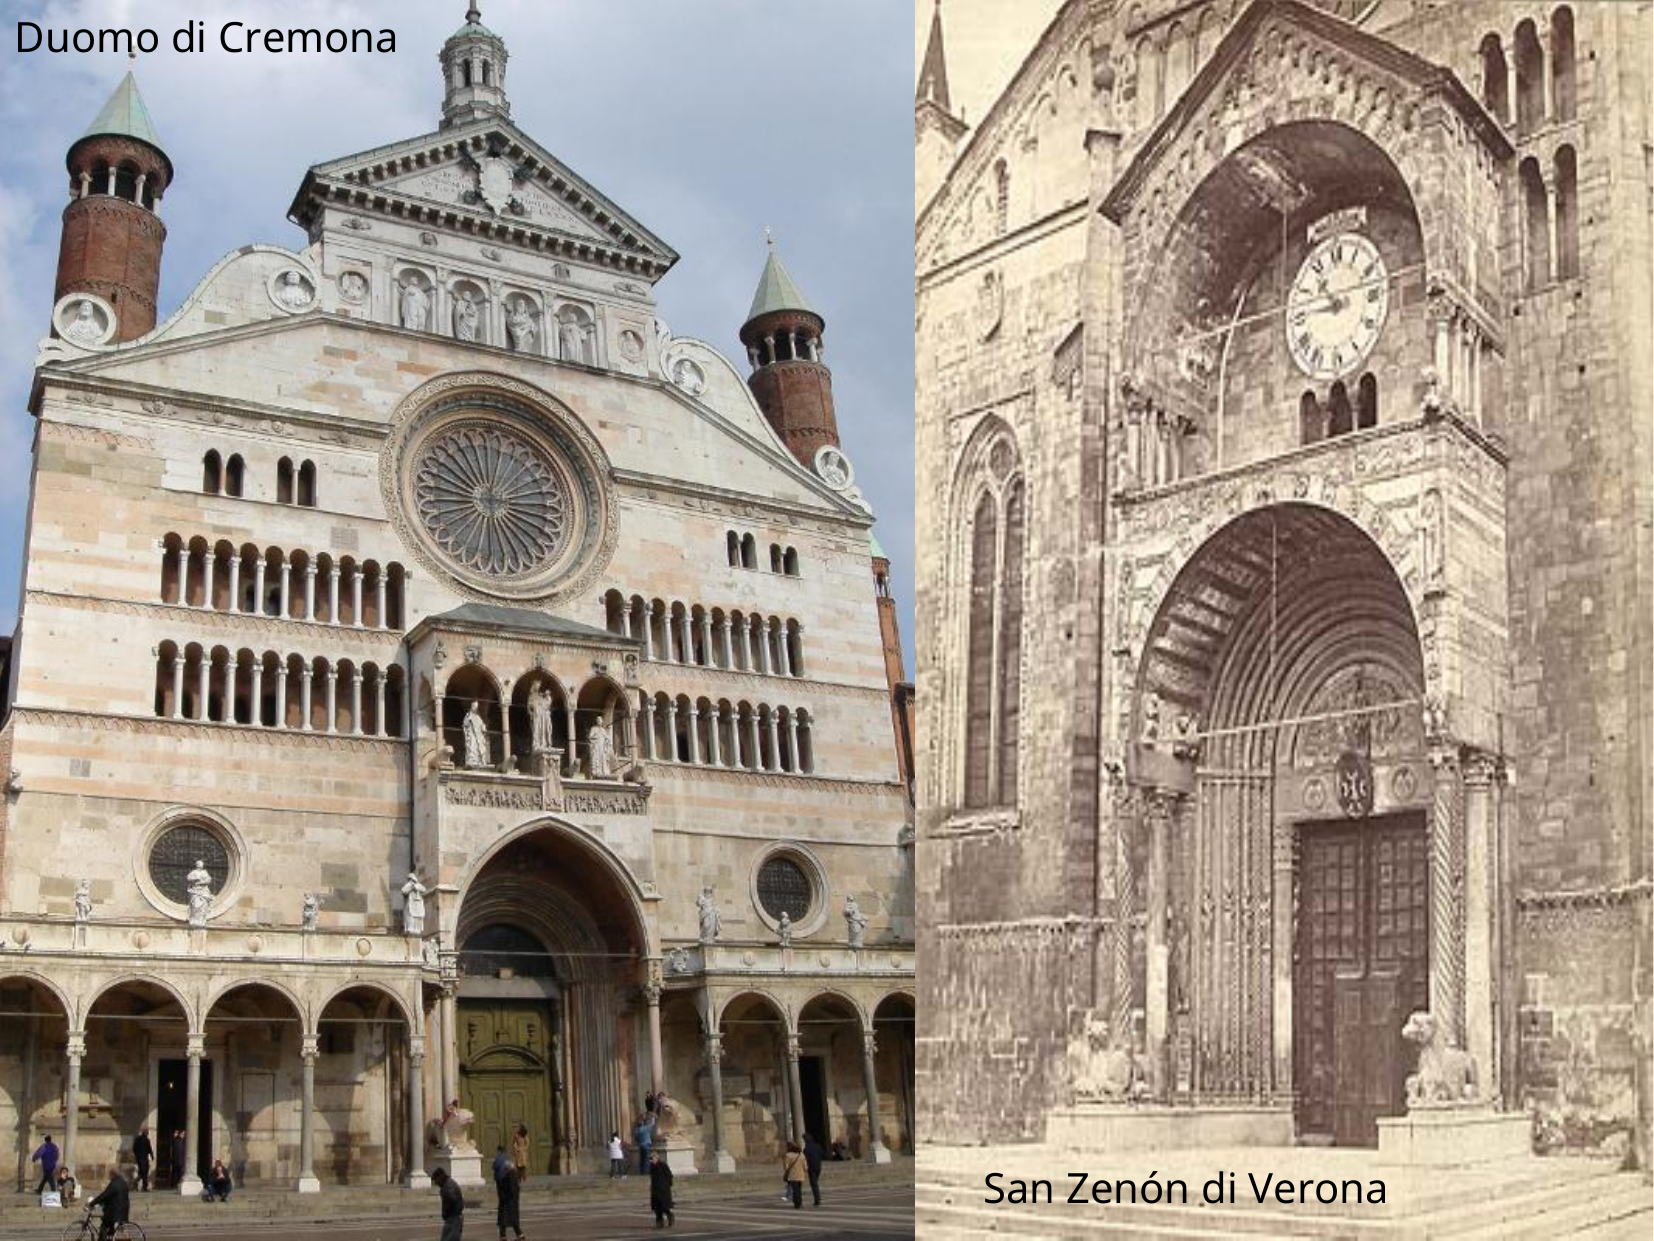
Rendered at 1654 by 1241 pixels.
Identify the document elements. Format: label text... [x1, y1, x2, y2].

text_box Duomo di Cremona [0, 0, 434, 66]
text_box San Zenón di Verona [968, 1151, 1420, 1217]
picture [0, 0, 1654, 1241]
